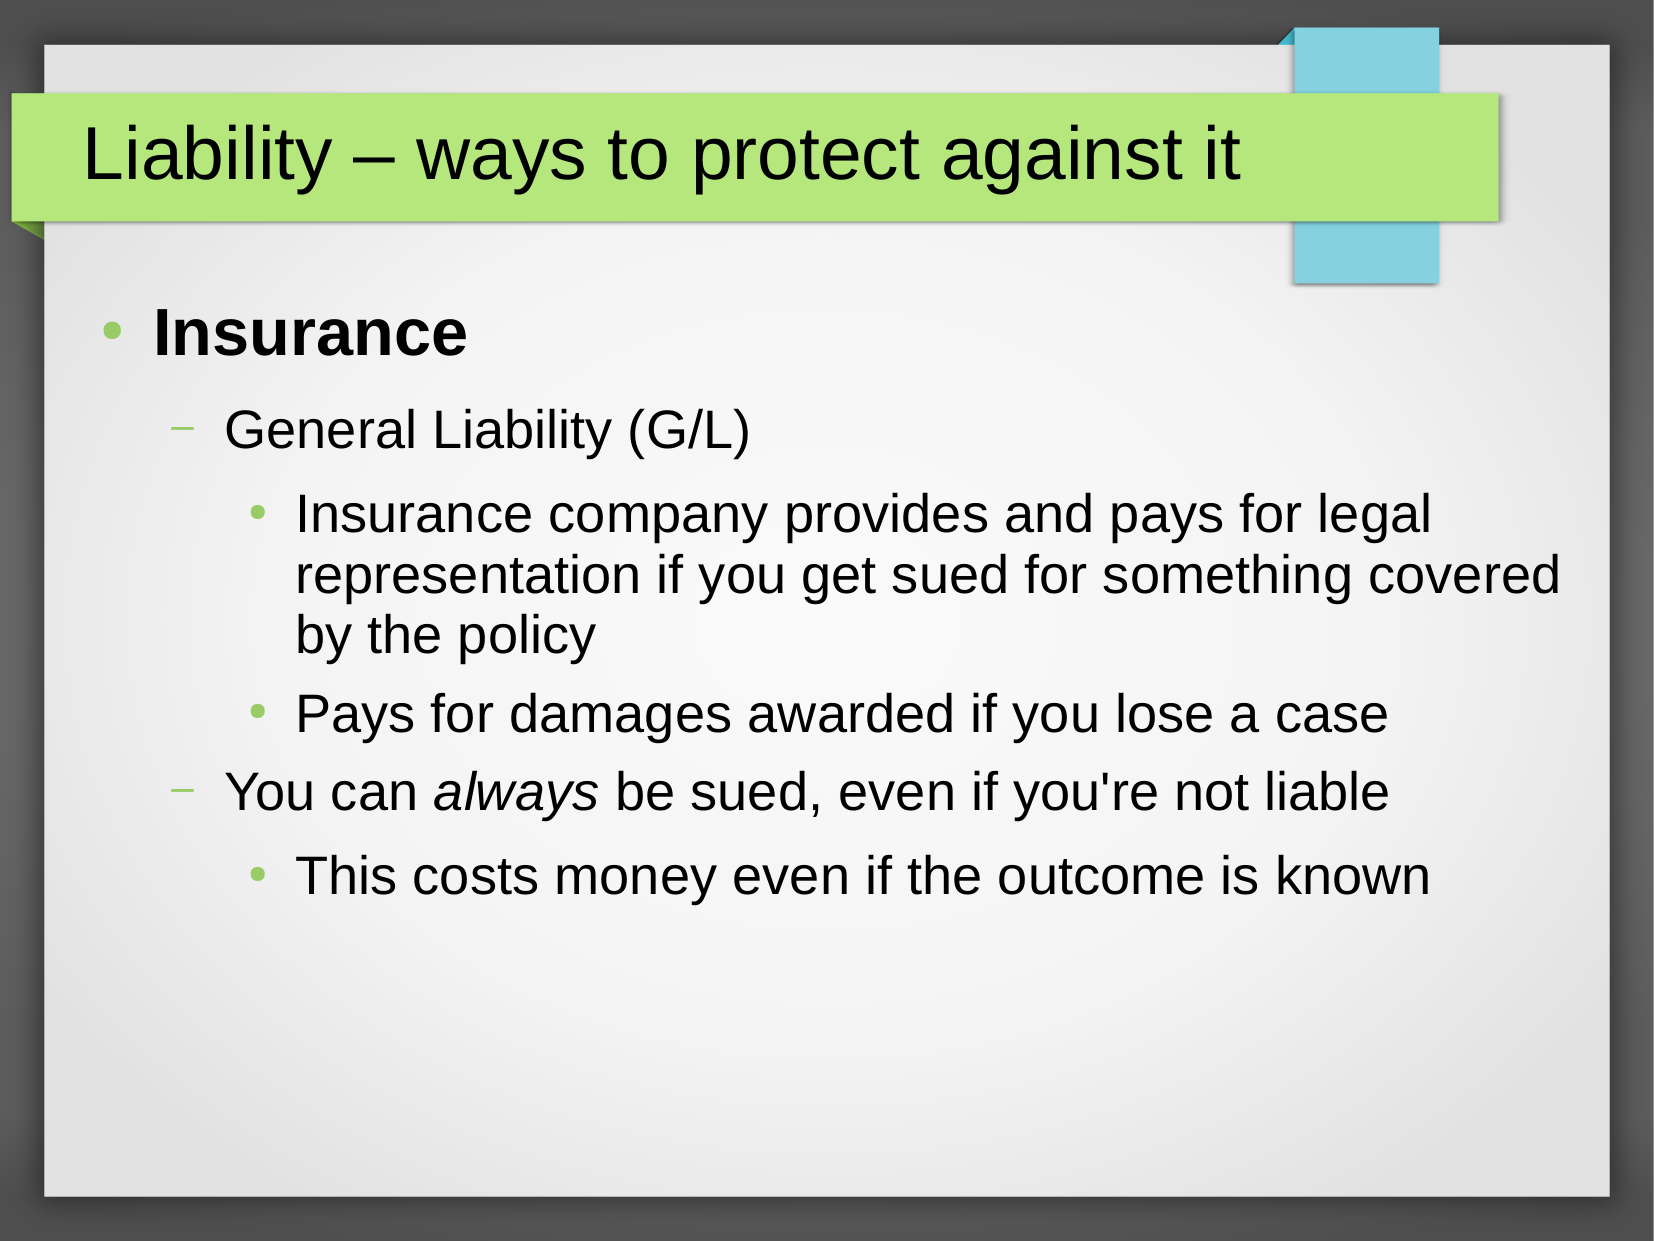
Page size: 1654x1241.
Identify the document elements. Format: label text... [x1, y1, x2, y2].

picture [0, 0, 1654, 1241]
title Liability – ways to protect against it [82, 94, 1264, 213]
list Insurance General Liability (G/L) Insurance company provides and pays for legal representation if you get sued for something covered by the policy Pays for damages awarded if you lose a case You can always be sued, even if you're not liable This costs money even if the outcome is known [82, 295, 1571, 1015]
